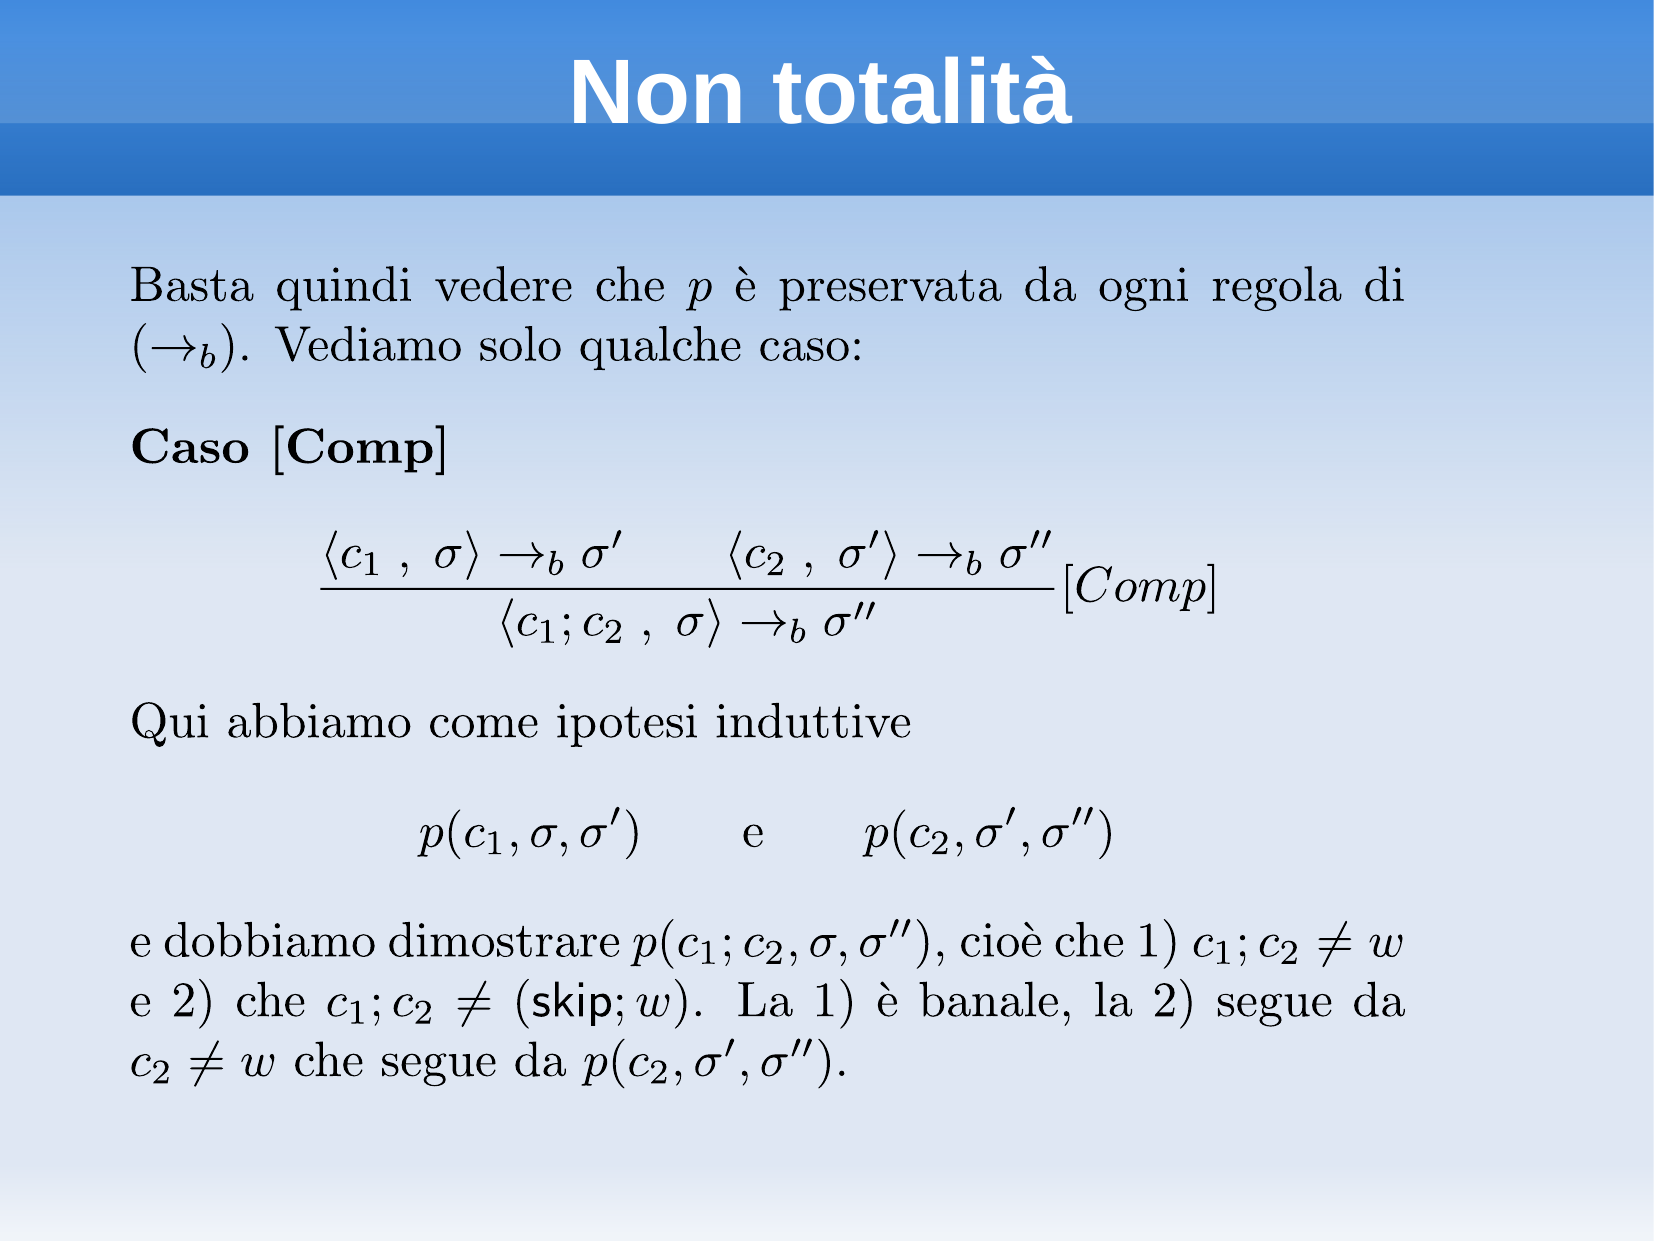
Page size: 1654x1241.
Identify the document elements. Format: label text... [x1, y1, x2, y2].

text_box [129, 266, 1406, 1089]
title Non totalità [76, 0, 1565, 188]
picture [0, 0, 1654, 1241]
